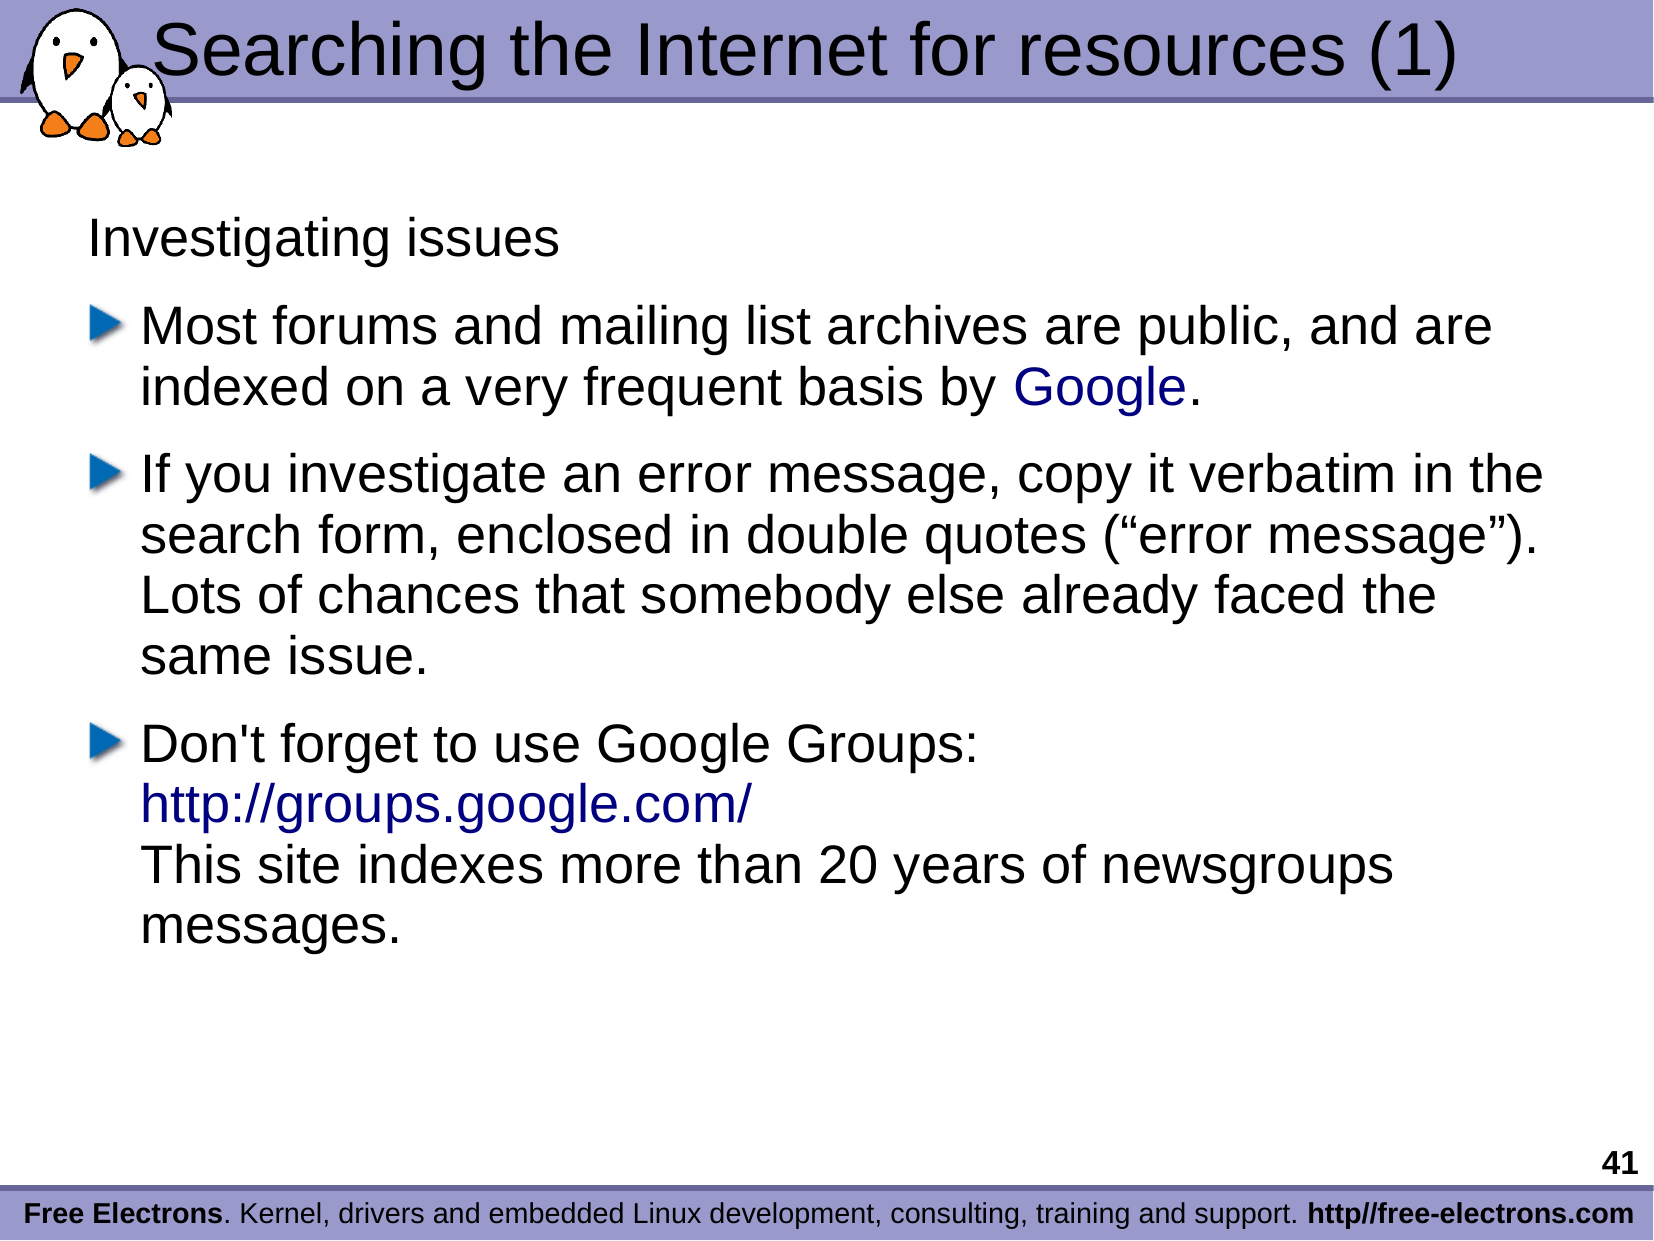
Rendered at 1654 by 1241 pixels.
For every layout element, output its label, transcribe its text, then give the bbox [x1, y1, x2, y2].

picture [20, 8, 172, 147]
list Investigating issues Most forums and mailing list archives are public, and are indexed on a very frequent basis by Google. If you investigate an error message, copy it verbatim in the search form, enclosed in double quotes (“error message”). Lots of chances that somebody else already faced the same issue. Don't forget to use Google Groups: http://groups.google.com/ This site indexes more than 20 years of newsgroups messages. [69, 207, 1557, 1127]
title Searching the Internet for resources (1) [60, 0, 1551, 100]
